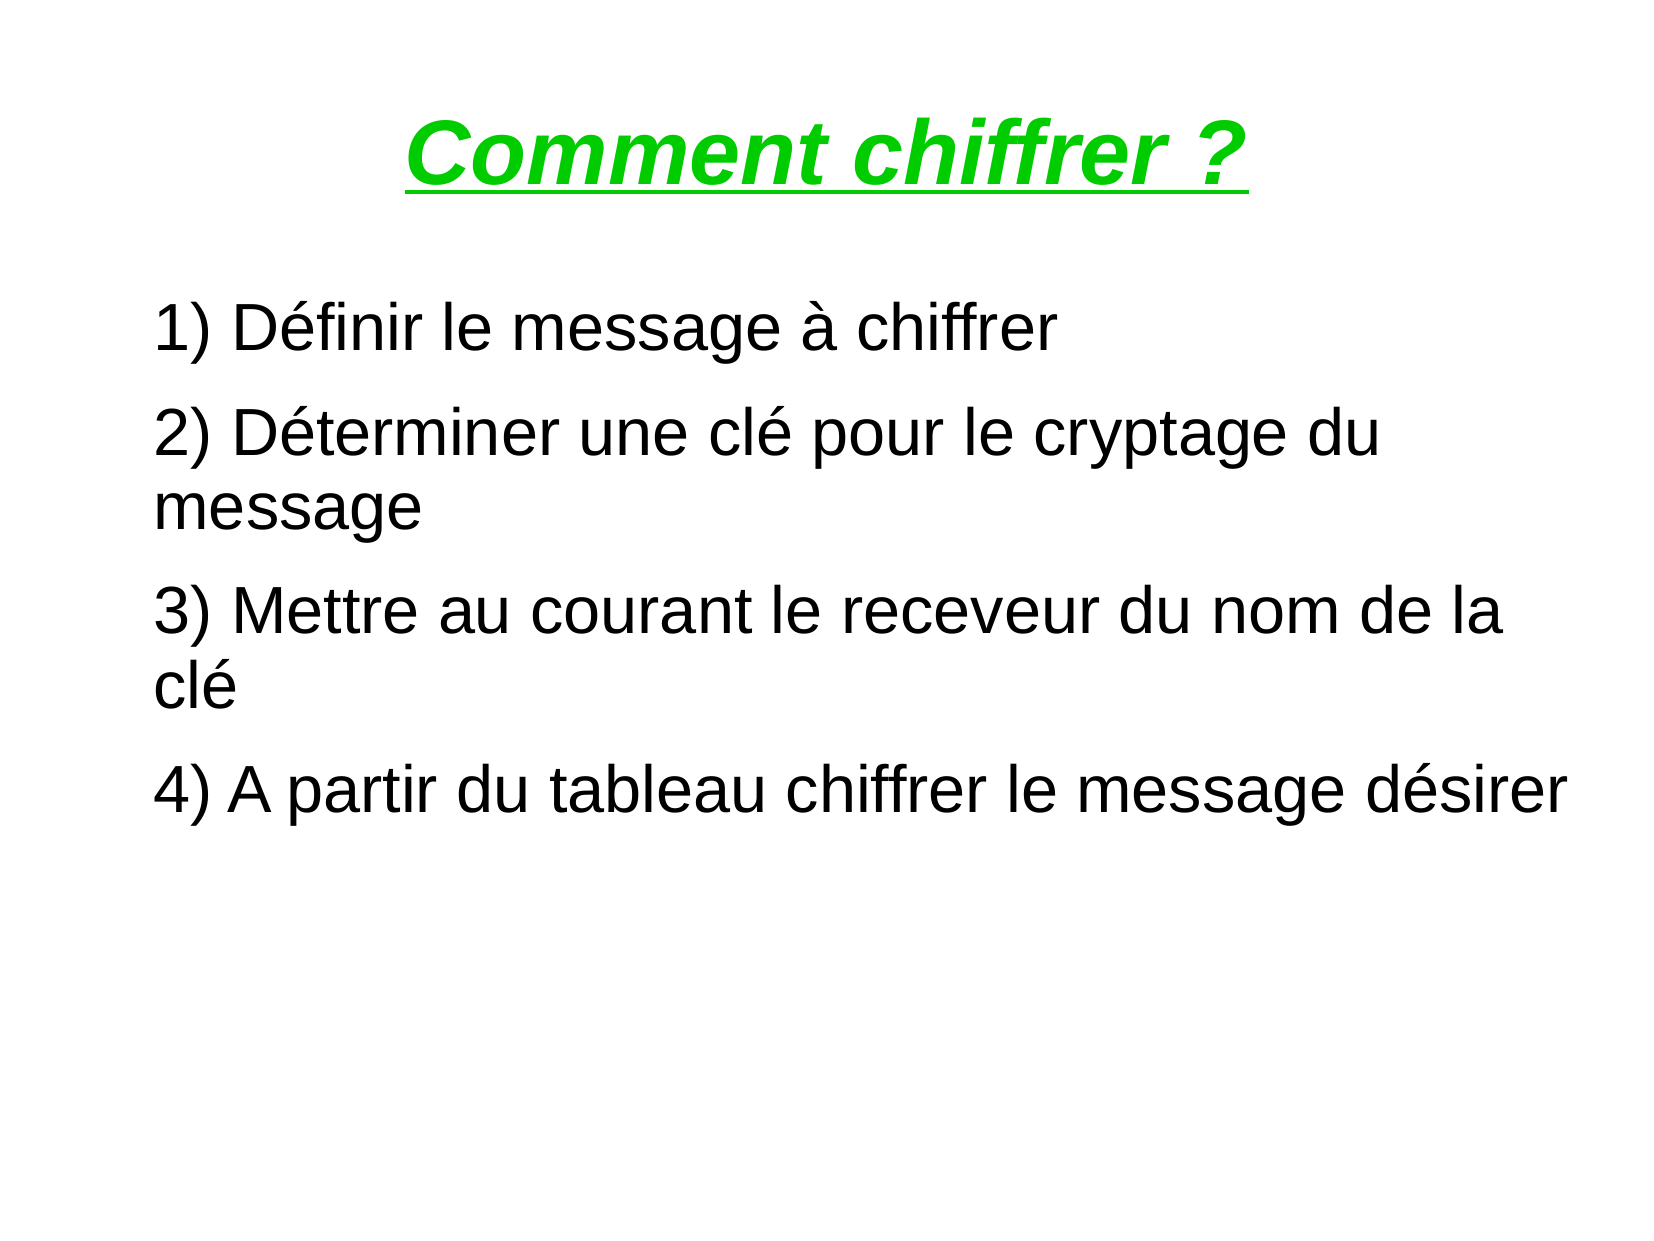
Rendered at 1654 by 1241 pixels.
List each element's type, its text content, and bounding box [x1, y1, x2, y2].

list 1) Définir le message à chiffrer 2) Déterminer une clé pour le cryptage du message 3) Mettre au courant le receveur du nom de la clé 4) A partir du tableau chiffrer le message désirer [82, 290, 1571, 1109]
title Comment chiffrer ? [82, 49, 1571, 257]
